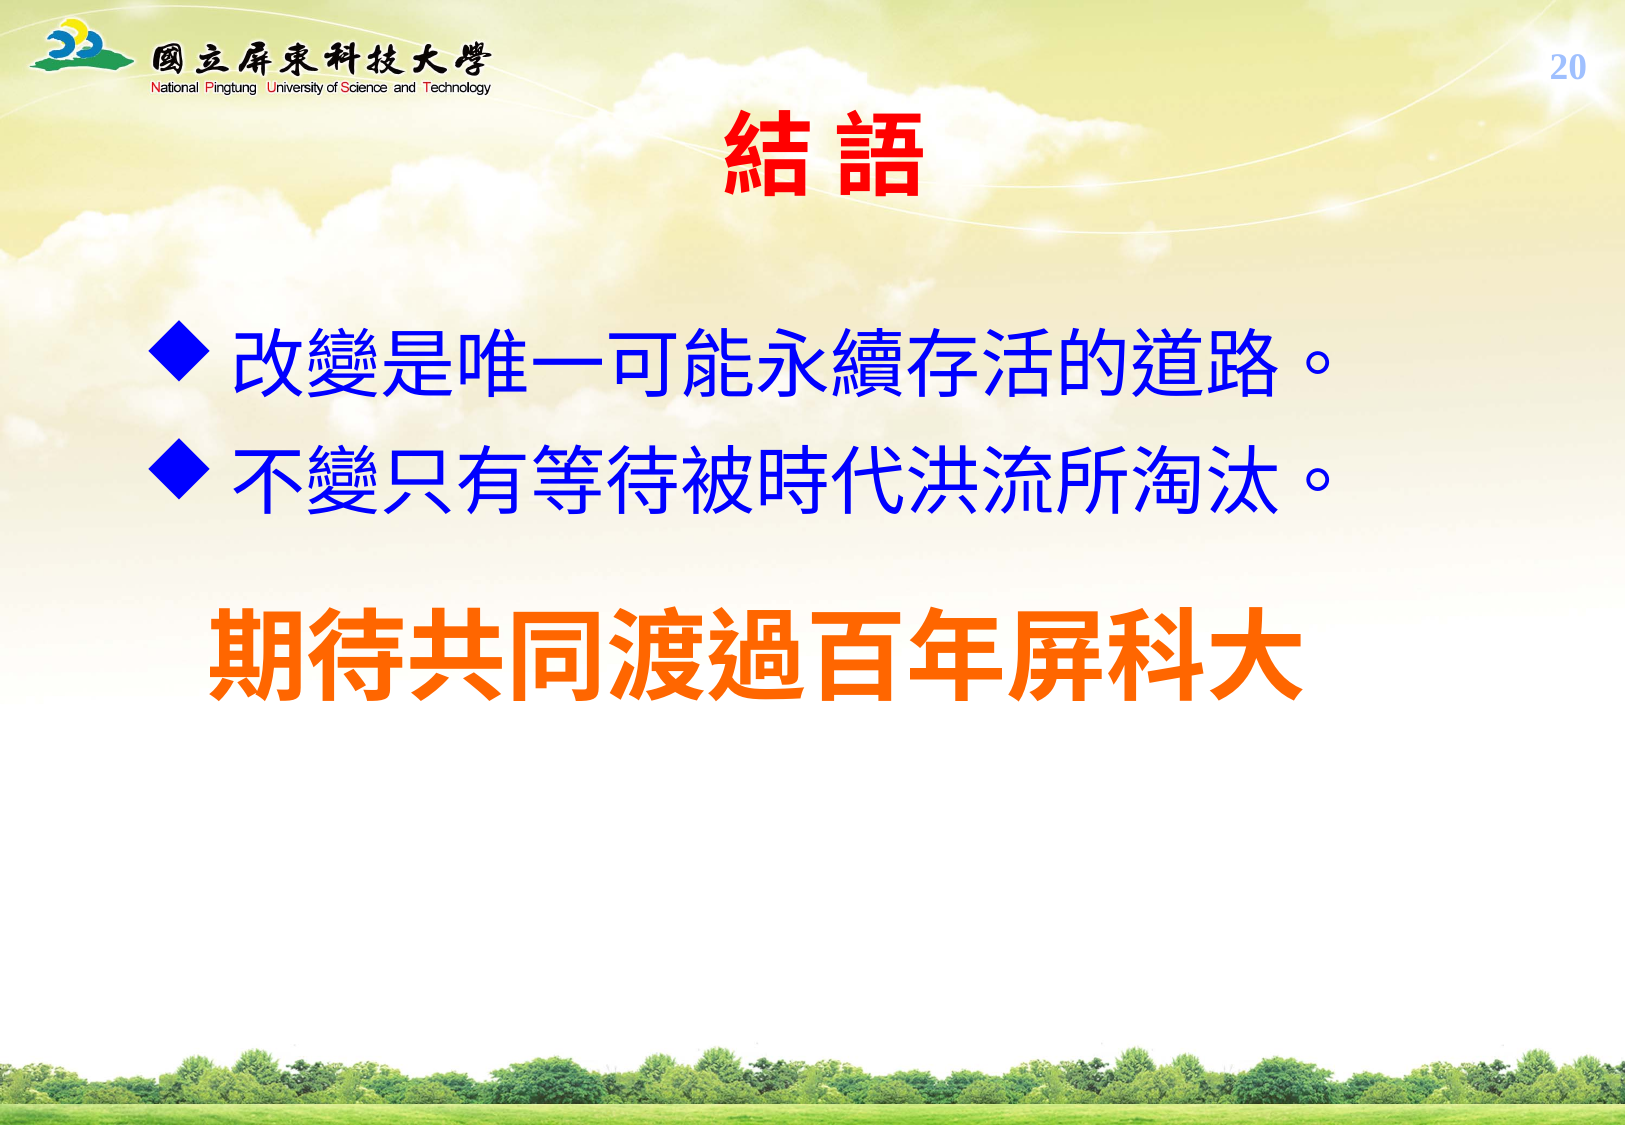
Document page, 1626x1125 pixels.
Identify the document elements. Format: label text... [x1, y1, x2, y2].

text_box 改變是唯一可能永續存活的道路。 不變只有等待被時代洪流所淘汰。 [128, 281, 1536, 531]
text_box 結 語 [139, 89, 1510, 215]
text_box 期待共同渡過百年屏科大 [158, 561, 1356, 720]
picture [0, 0, 1625, 1125]
